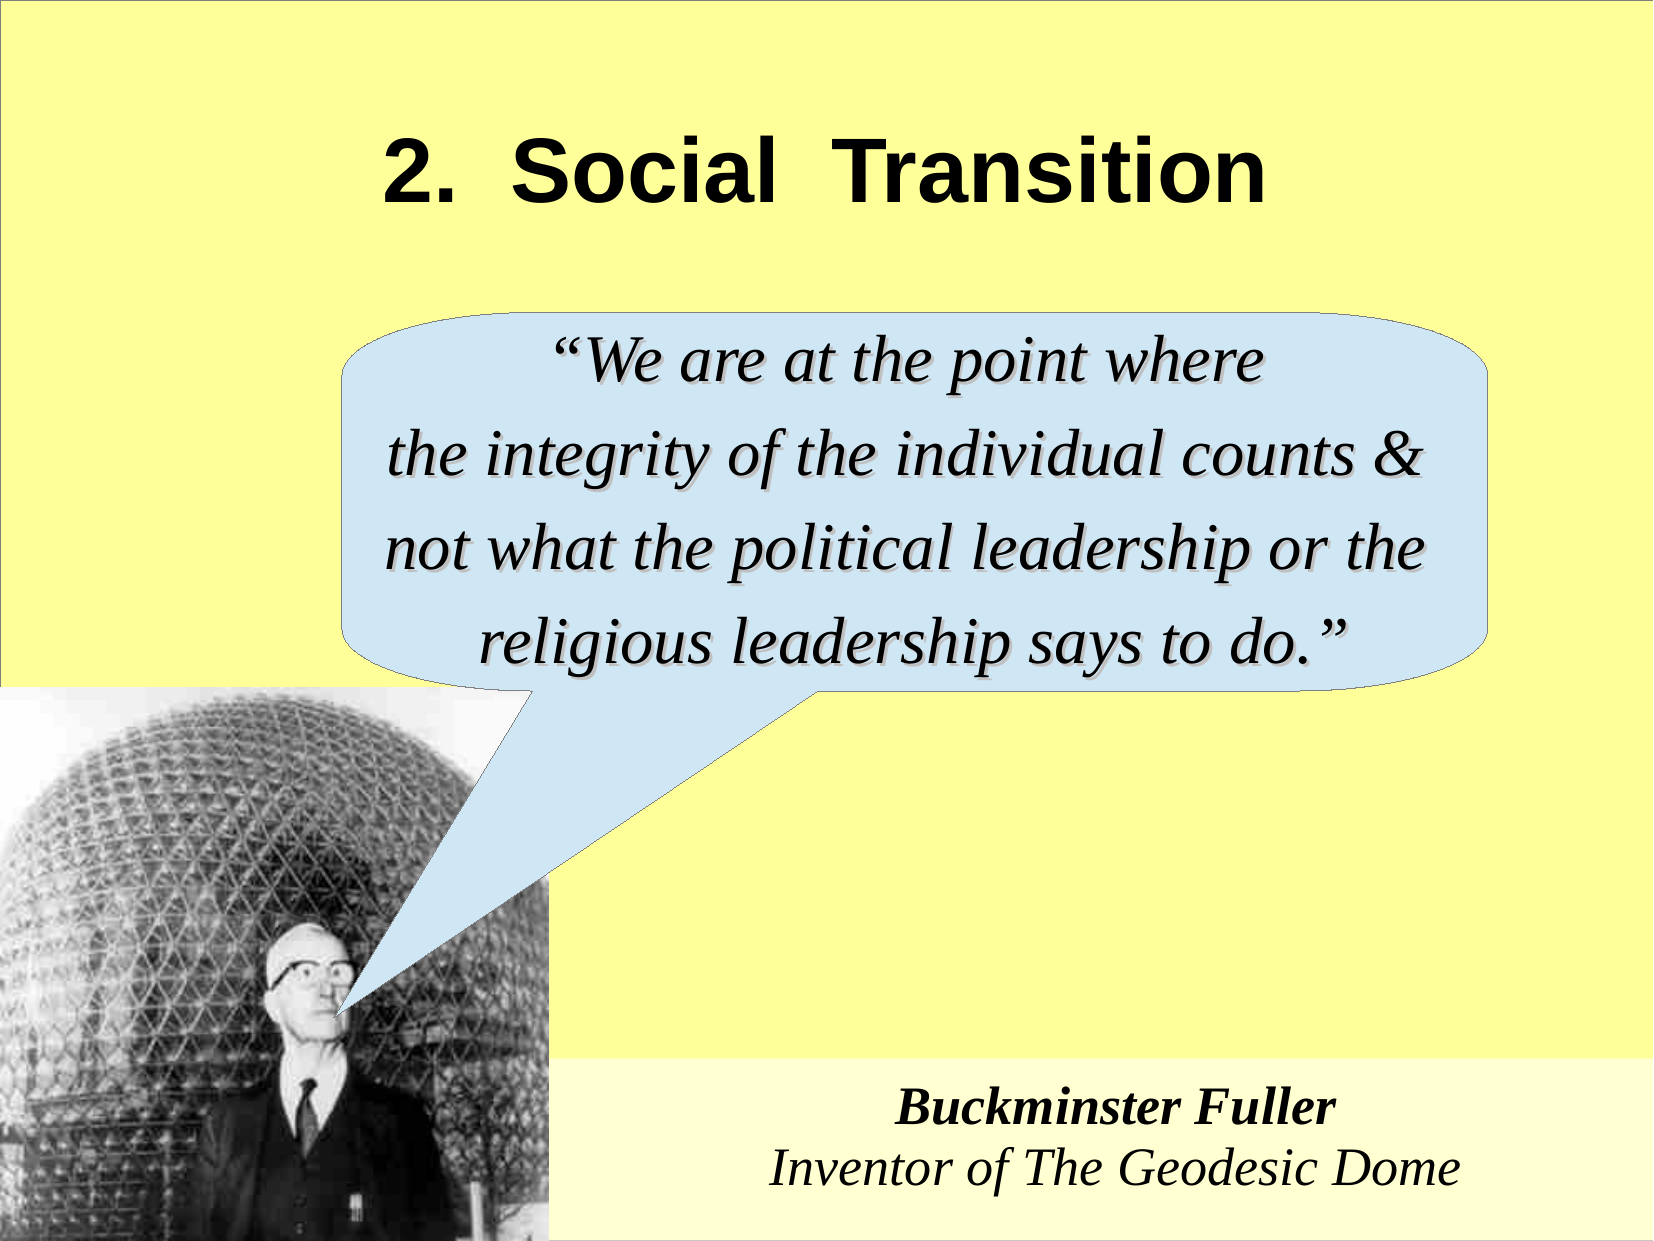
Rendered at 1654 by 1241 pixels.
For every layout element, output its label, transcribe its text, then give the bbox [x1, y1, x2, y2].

text_box [0, 0, 1653, 1241]
text_box 2. Social Transition [200, 129, 1453, 219]
picture [0, 687, 549, 1241]
text_box Buckminster Fuller Inventor of The Geodesic Dome [747, 1068, 1486, 1228]
text_box “We are at the point where the integrity of the individual counts & not what the political leadership or the religious leadership says to do.” [333, 312, 1488, 1018]
